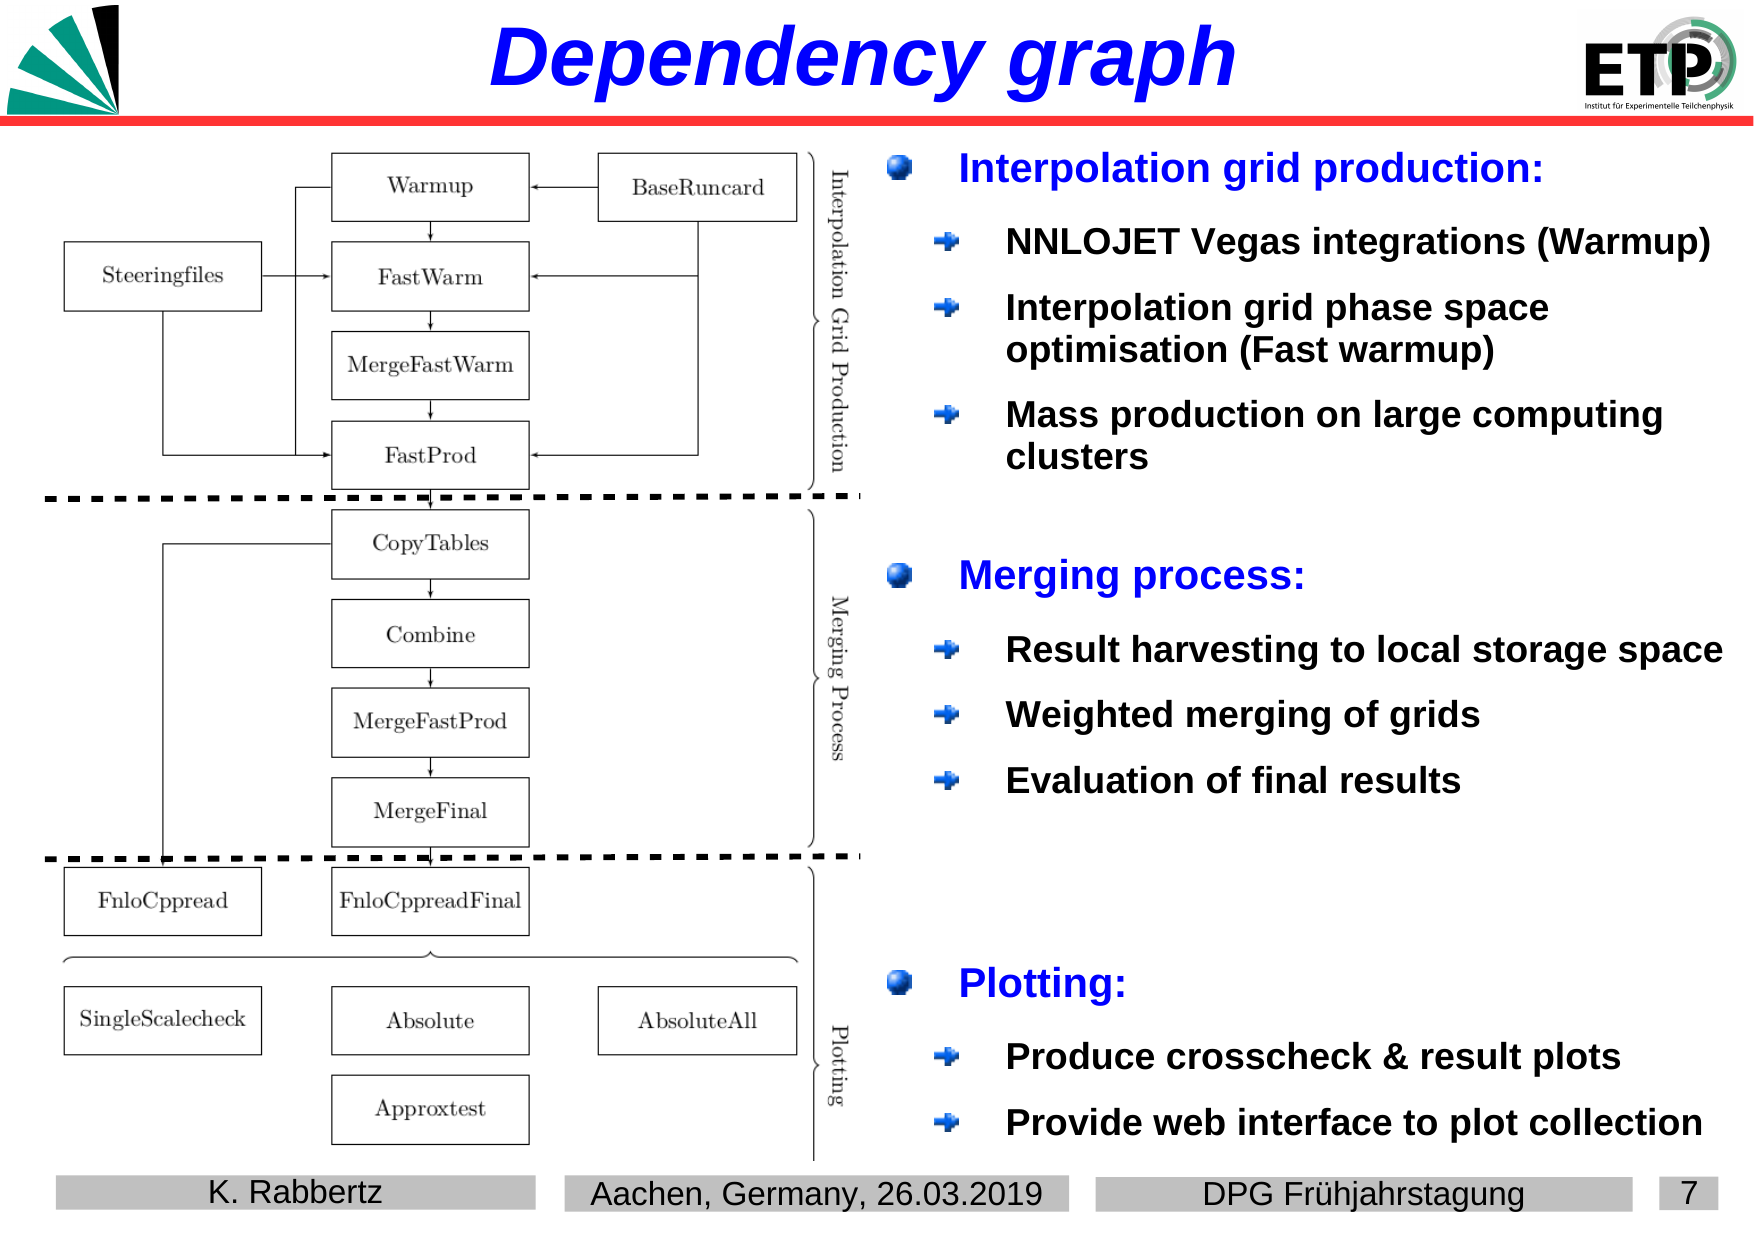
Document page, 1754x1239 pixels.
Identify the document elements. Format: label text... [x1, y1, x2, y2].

title Dependency graph [123, 0, 1606, 114]
list Interpolation grid production: NNLOJET Vegas integrations (Warmup) Interpolation grid phase space optimisation (Fast warmup) Mass production on large computing clusters [875, 144, 1738, 478]
list Plotting: Produce crosscheck & result plots Provide web interface to plot collection [875, 959, 1738, 1157]
picture [49, 138, 862, 1161]
list Merging process: Result harvesting to local storage space Weighted merging of grids Evaluation of final results [875, 552, 1738, 815]
picture [1606, 9, 1744, 113]
picture [7, 5, 119, 116]
